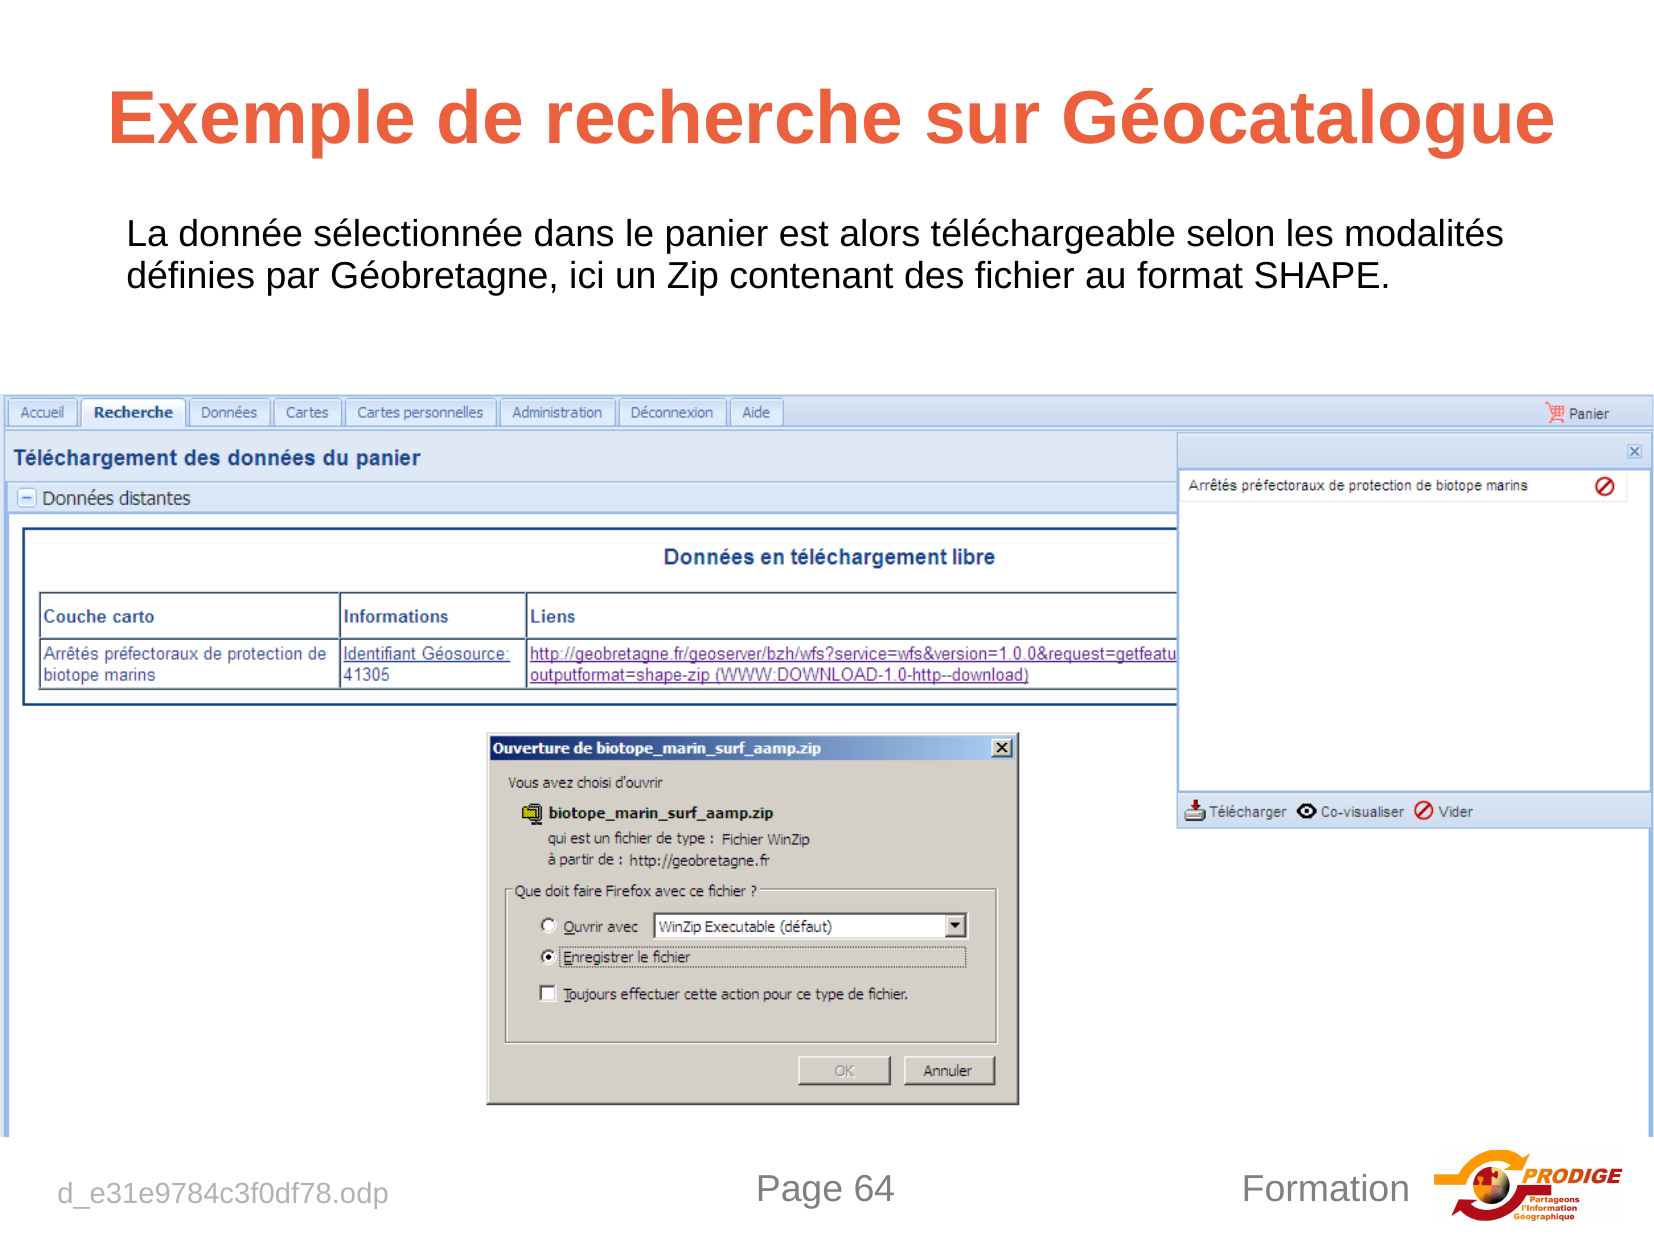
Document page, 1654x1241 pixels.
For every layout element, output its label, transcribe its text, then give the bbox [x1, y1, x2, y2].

picture [0, 394, 1654, 1137]
title Exemple de recherche sur Géocatalogue [88, 21, 1577, 214]
picture [1434, 1150, 1623, 1221]
text_box La donnée sélectionnée dans le panier est alors téléchargeable selon les modalités définies par Géobretagne, ici un Zip contenant des fichier au format SHAPE. [111, 205, 1530, 305]
